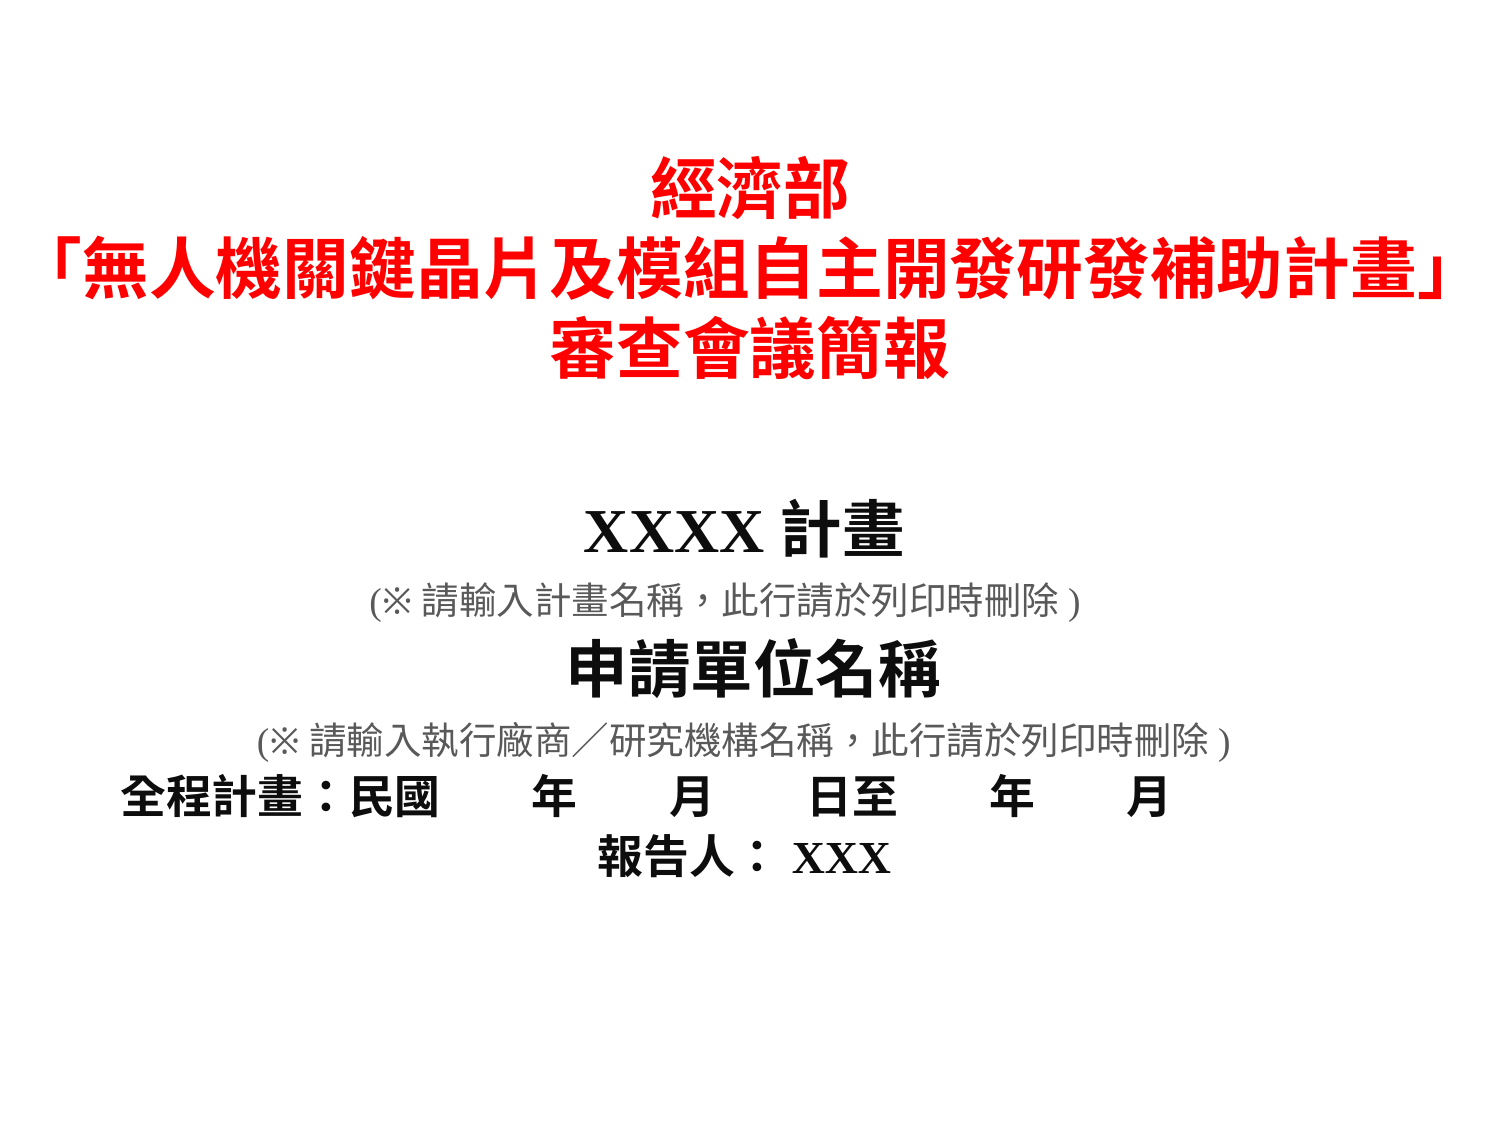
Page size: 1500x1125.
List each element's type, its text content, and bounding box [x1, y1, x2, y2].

text_box 經濟部 「無人機關鍵晶片及模組自主開發研發補助計畫」審查會議簡報 [0, 102, 1500, 433]
text_box XXXX計畫 (※請輸入計畫名稱，此行請於列印時刪除) 申請單位名稱 (※請輸入執行廠商／研究機構名稱，此行請於列印時刪除) 全程計畫：民國 年 月 日至 年 月 報告人：XXX [41, 492, 1448, 932]
